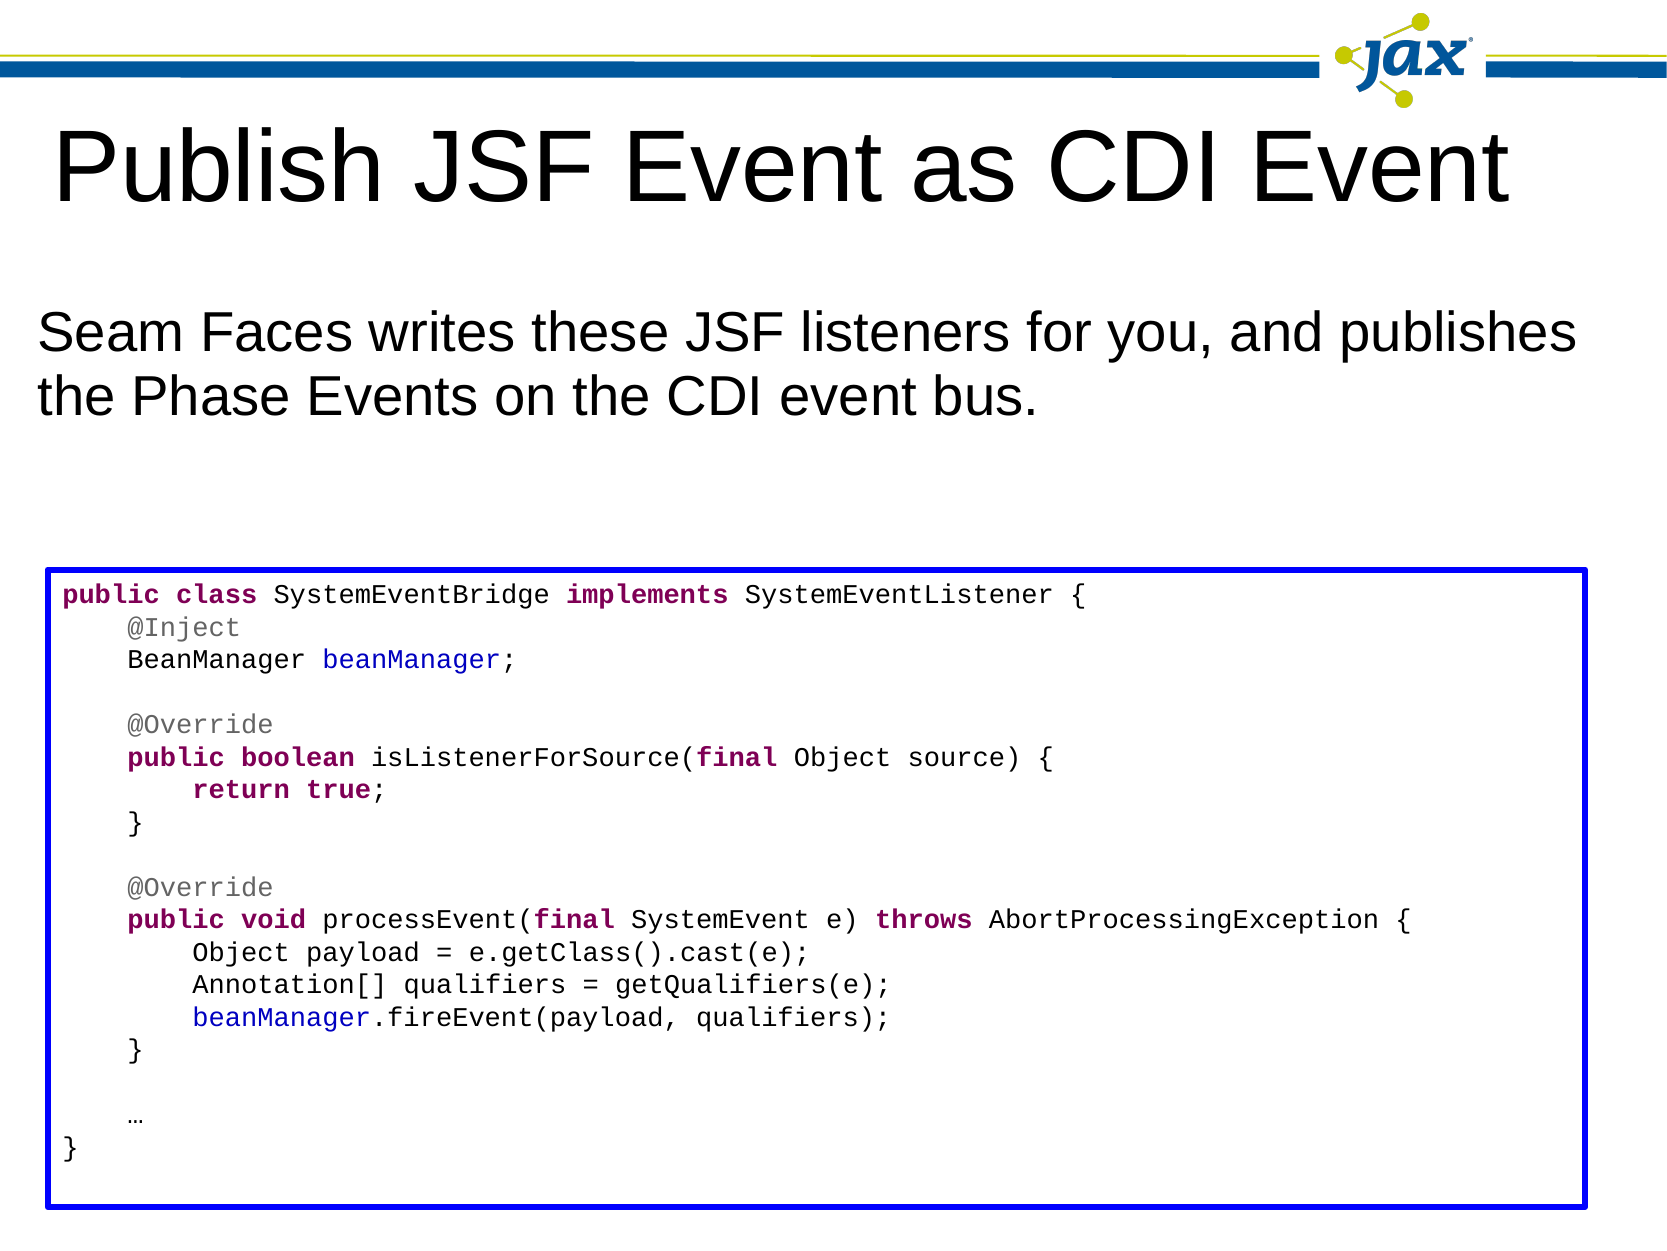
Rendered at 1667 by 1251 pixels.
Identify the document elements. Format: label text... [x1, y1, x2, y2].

picture [1335, 13, 1473, 91]
list Seam Faces writes these JSF listeners for you, and publishes the Phase Events on the CDI event bus. [37, 300, 1613, 1126]
title Publish JSF Event as CDI Event [37, 91, 1651, 230]
text_box public class SystemEventBridge implements SystemEventListener { @Inject BeanManager beanManager; @Override public boolean isListenerForSource(final Object source) { return true; } @Override public void processEvent(final SystemEvent e) throws AbortProcessingException { Object payload = e.getClass().cast(e); Annotation[] qualifiers = getQualifiers(e); beanManager.fireEvent(payload, qualifiers); } … } [47, 569, 1586, 1208]
